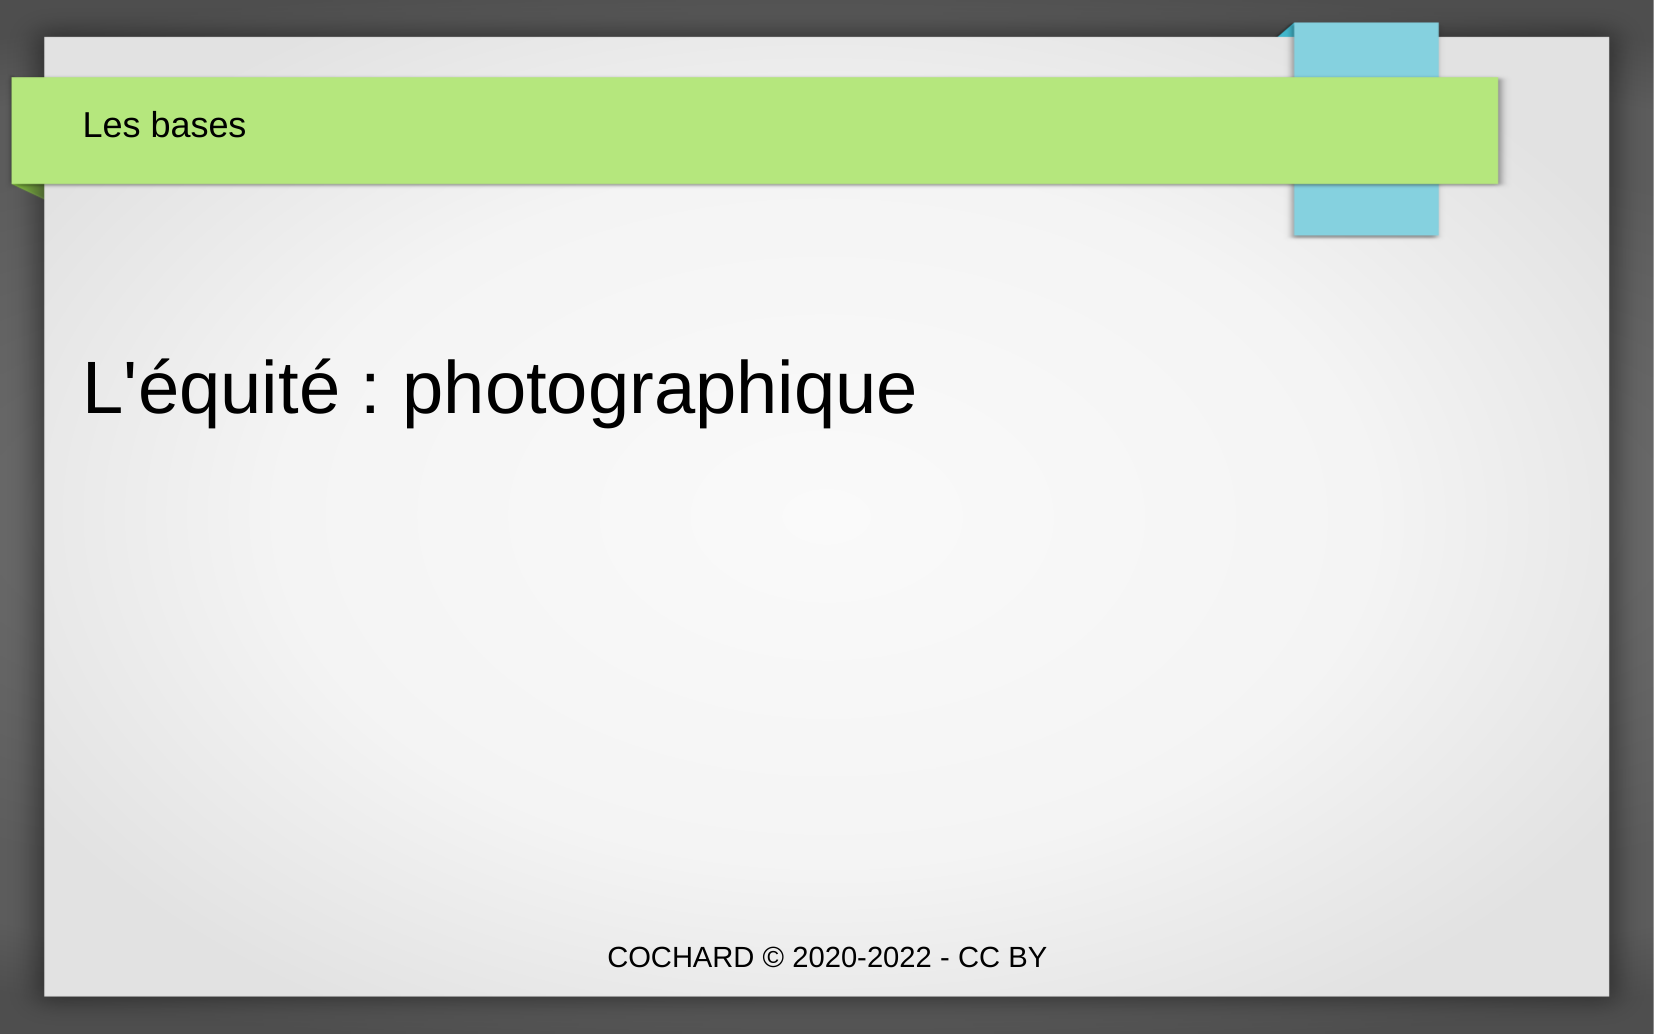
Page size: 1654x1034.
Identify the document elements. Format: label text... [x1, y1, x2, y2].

title Les bases [82, 39, 1235, 210]
picture [0, 0, 1654, 1034]
list L'équité : photographique [82, 249, 1571, 849]
